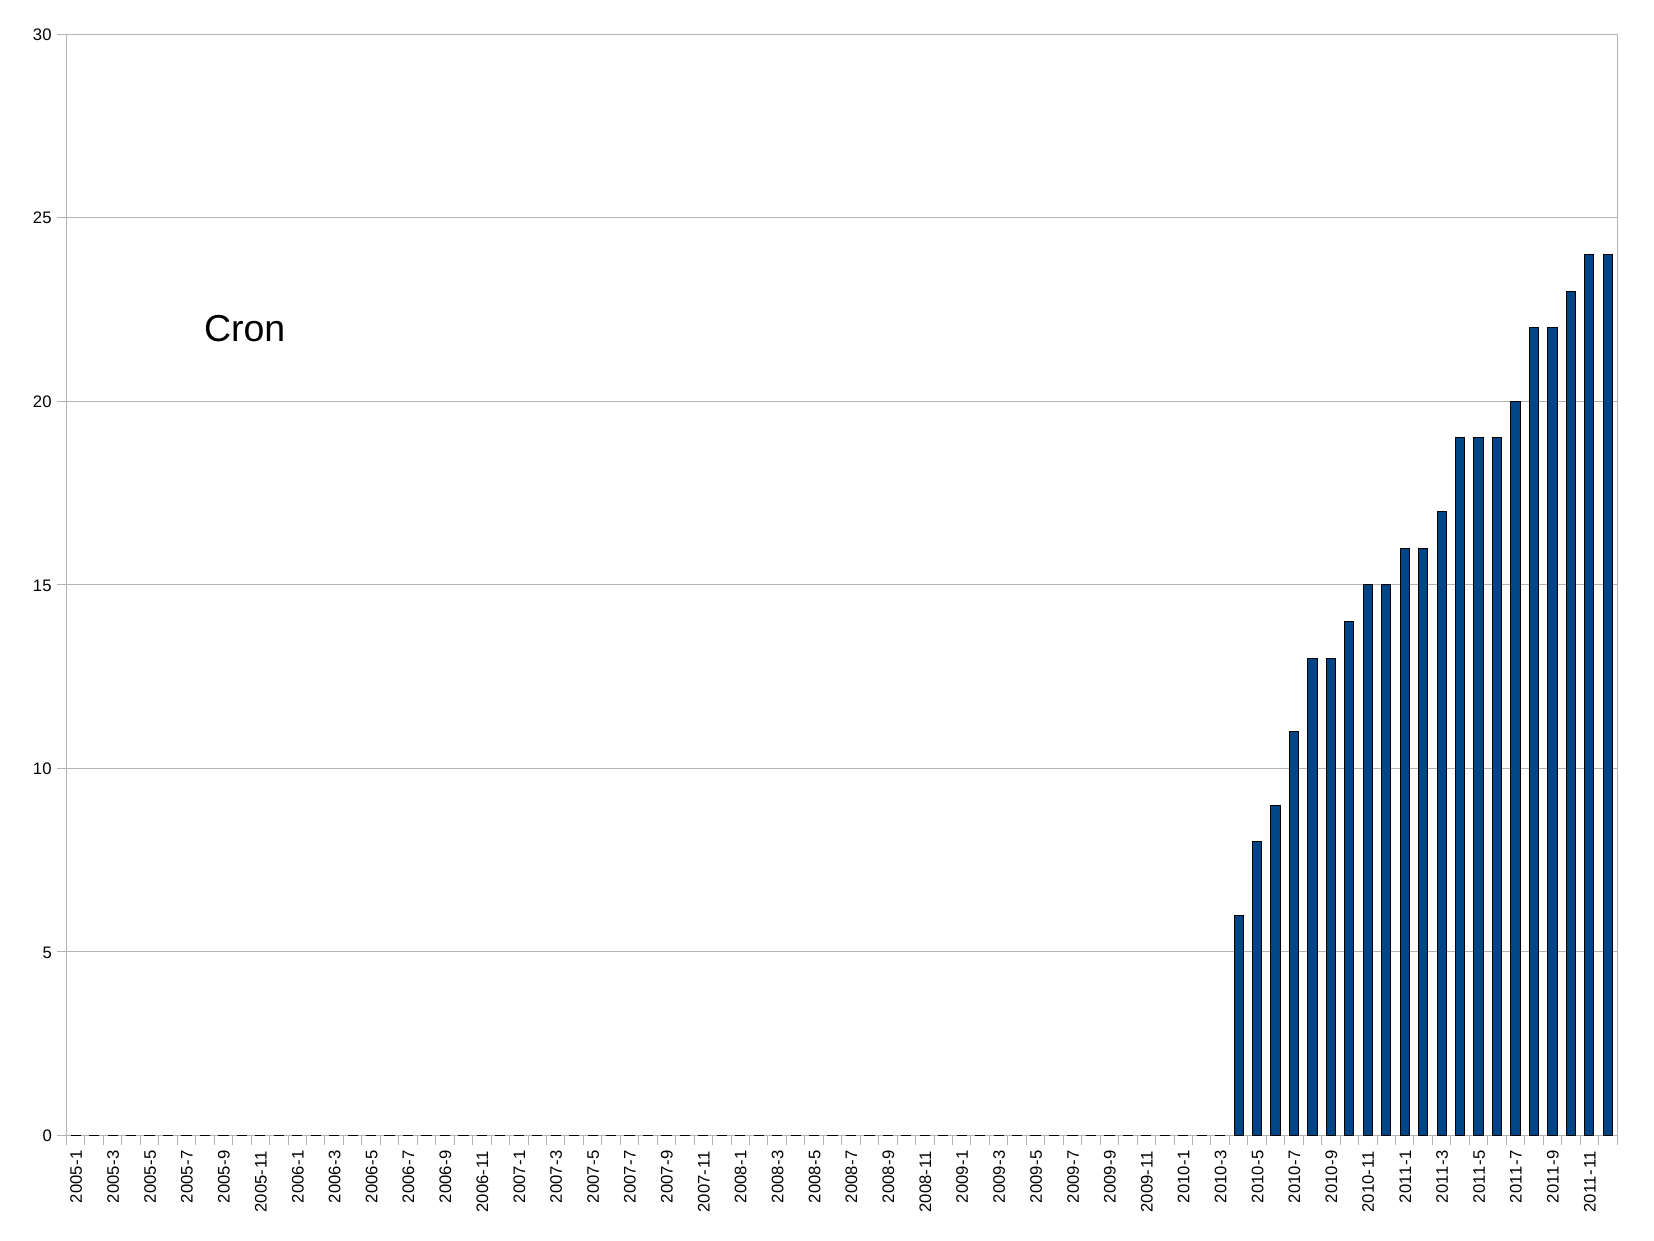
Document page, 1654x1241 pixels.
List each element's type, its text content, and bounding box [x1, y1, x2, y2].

chart [0, 0, 1651, 1238]
text_box Cron [189, 300, 301, 357]
